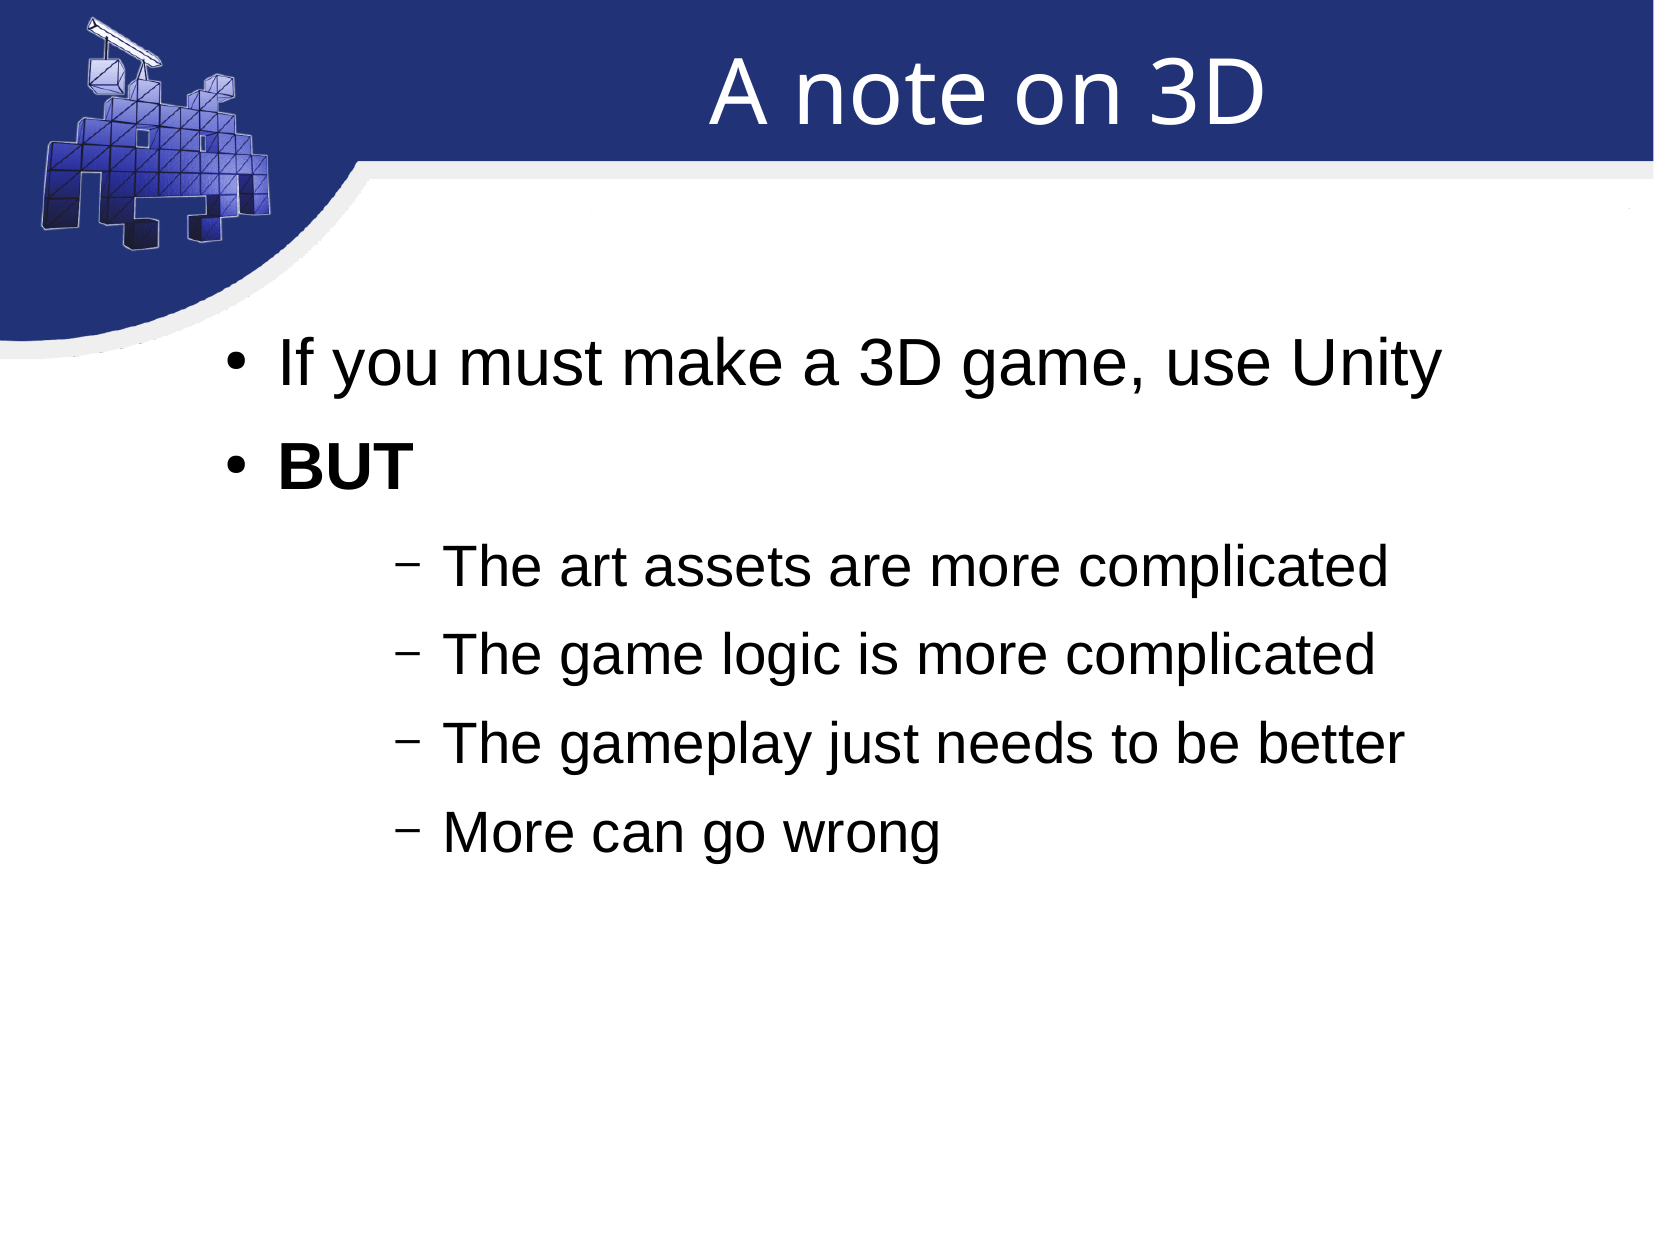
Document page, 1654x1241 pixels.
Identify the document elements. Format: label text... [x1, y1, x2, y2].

picture [0, 0, 1654, 443]
title A note on 3D [354, 35, 1625, 142]
list If you must make a 3D game, use Unity BUT The art assets are more complicated The game logic is more complicated The gameplay just needs to be better More can go wrong [206, 324, 1595, 1078]
